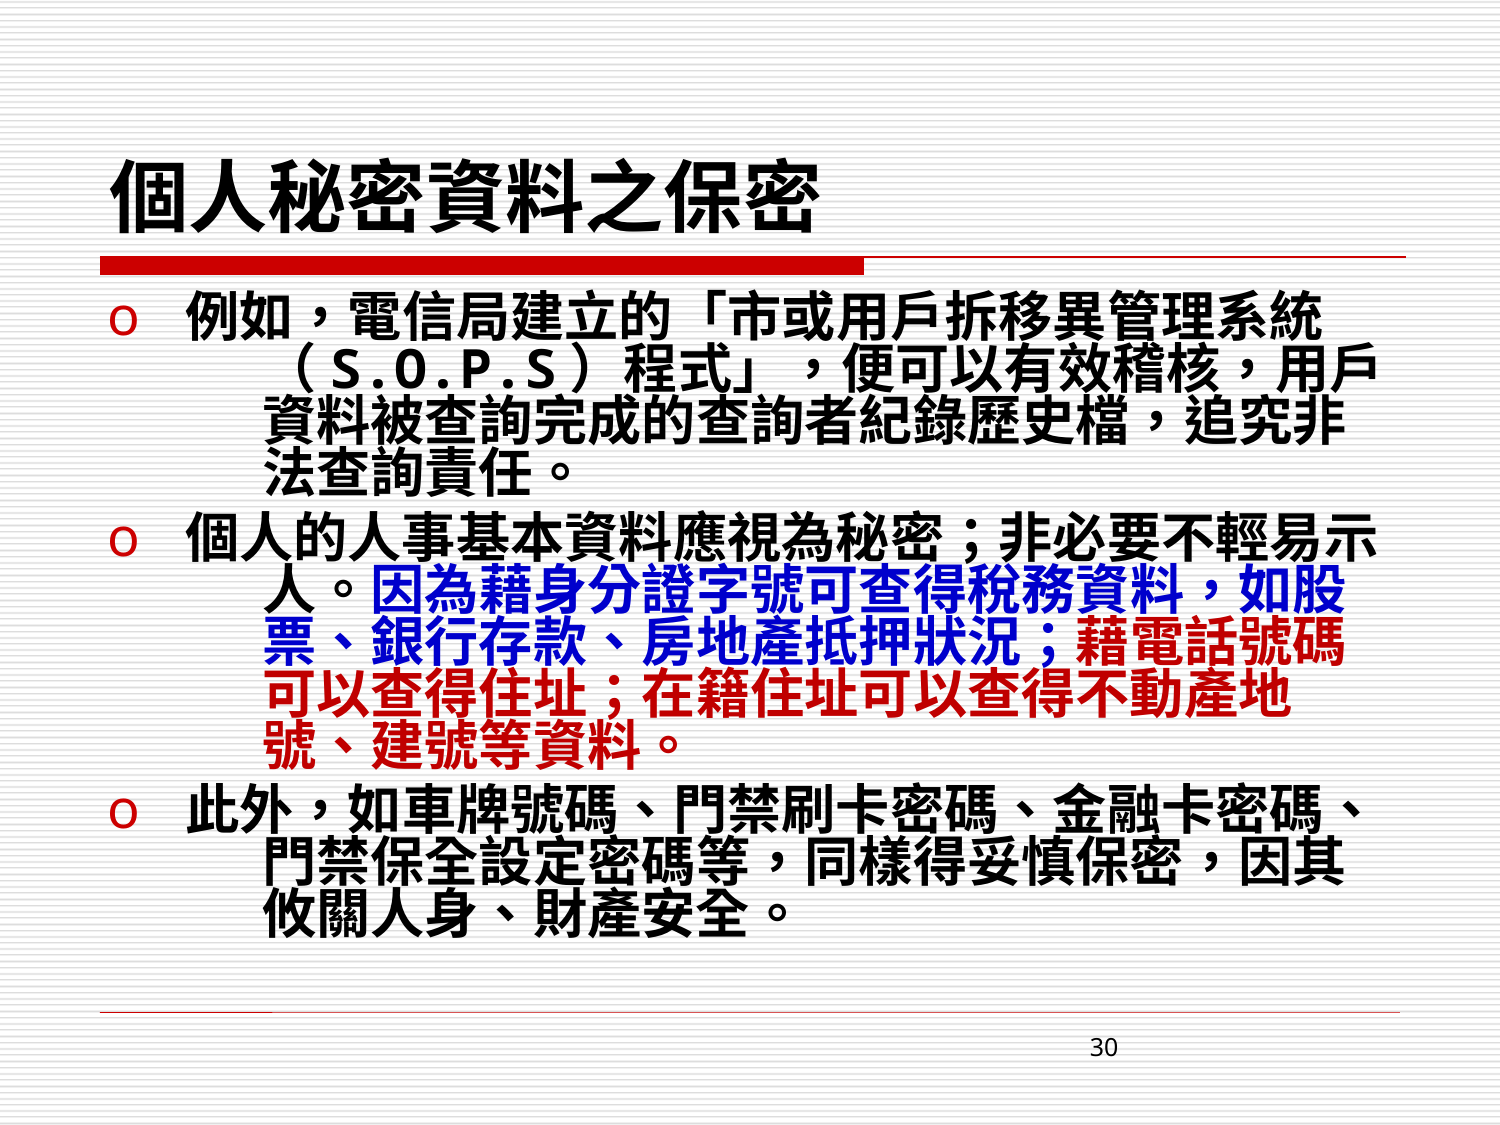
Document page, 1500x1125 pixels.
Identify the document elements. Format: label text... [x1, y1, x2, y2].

list 例如，電信局建立的「市或用戶拆移異管理系統（S.O.P.S）程式」，便可以有效稽核，用戶資料被查詢完成的查詢者紀錄歷史檔，追究非法查詢責任。 個人的人事基本資料應視為秘密；非必要不輕易示人。因為藉身分證字號可查得稅務資料，如股票、銀行存款、房地產抵押狀況；藉電話號碼可以查得住址；在籍住址可以查得不動產地號、建號等資料。 此外，如車牌號碼、門禁刷卡密碼、金融卡密碼、門禁保全設定密碼等，同樣得妥慎保密，因其攸關人身、財產安全。 [92, 287, 1406, 988]
title 個人秘密資料之保密 [94, 50, 1407, 250]
text_box [1074, 1024, 1400, 1103]
